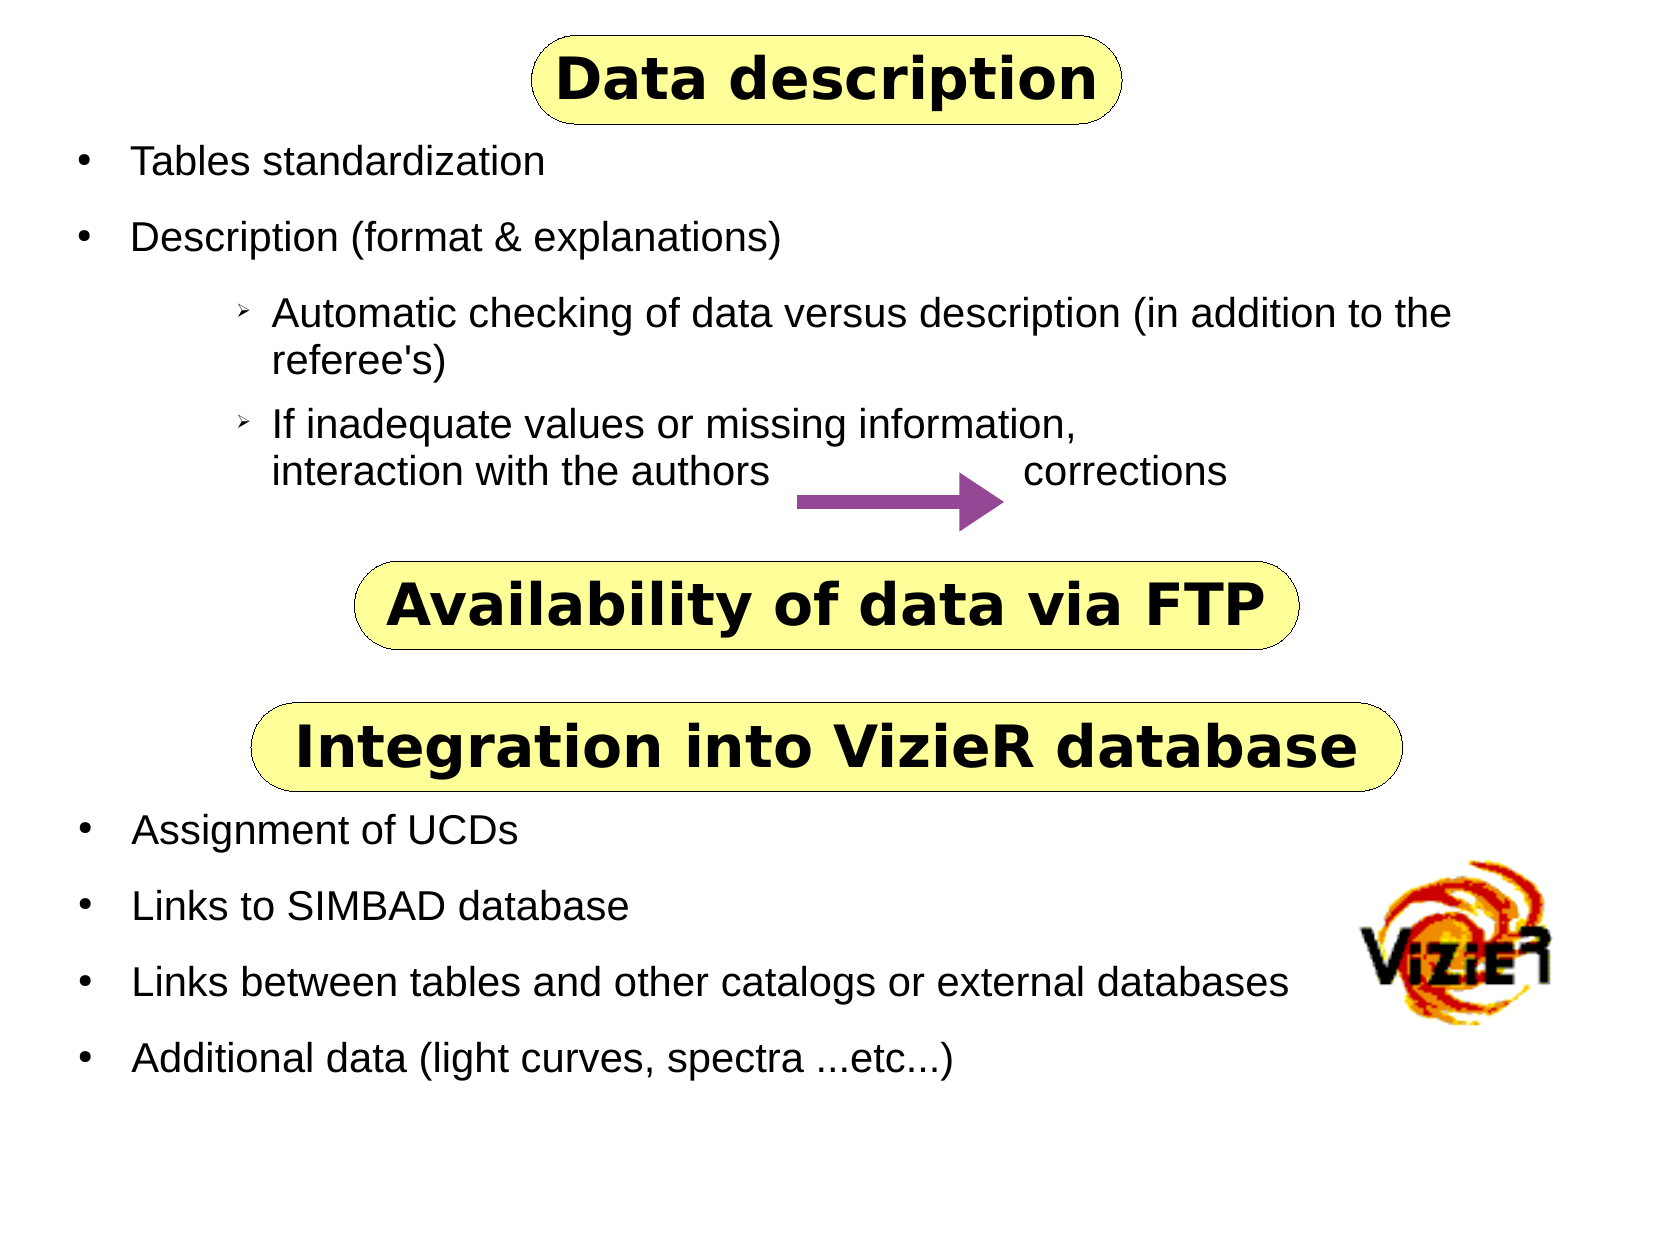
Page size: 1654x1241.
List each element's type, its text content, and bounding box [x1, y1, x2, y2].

list Tables standardization Description (format & explanations) Automatic checking of data versus description (in addition to the referee's) If inadequate values or missing information, interaction with the authors corrections [59, 138, 1548, 544]
text_box Data description [531, 35, 1123, 125]
picture [1354, 856, 1565, 1034]
list Assignment of UCDs Links to SIMBAD database Links between tables and other catalogs or external databases Additional data (light curves, spectra ...etc...) [60, 806, 1377, 1104]
text_box Availability of data via FTP [354, 561, 1300, 650]
text_box Integration into VizieR database [250, 702, 1403, 792]
text_box [797, 472, 1004, 532]
